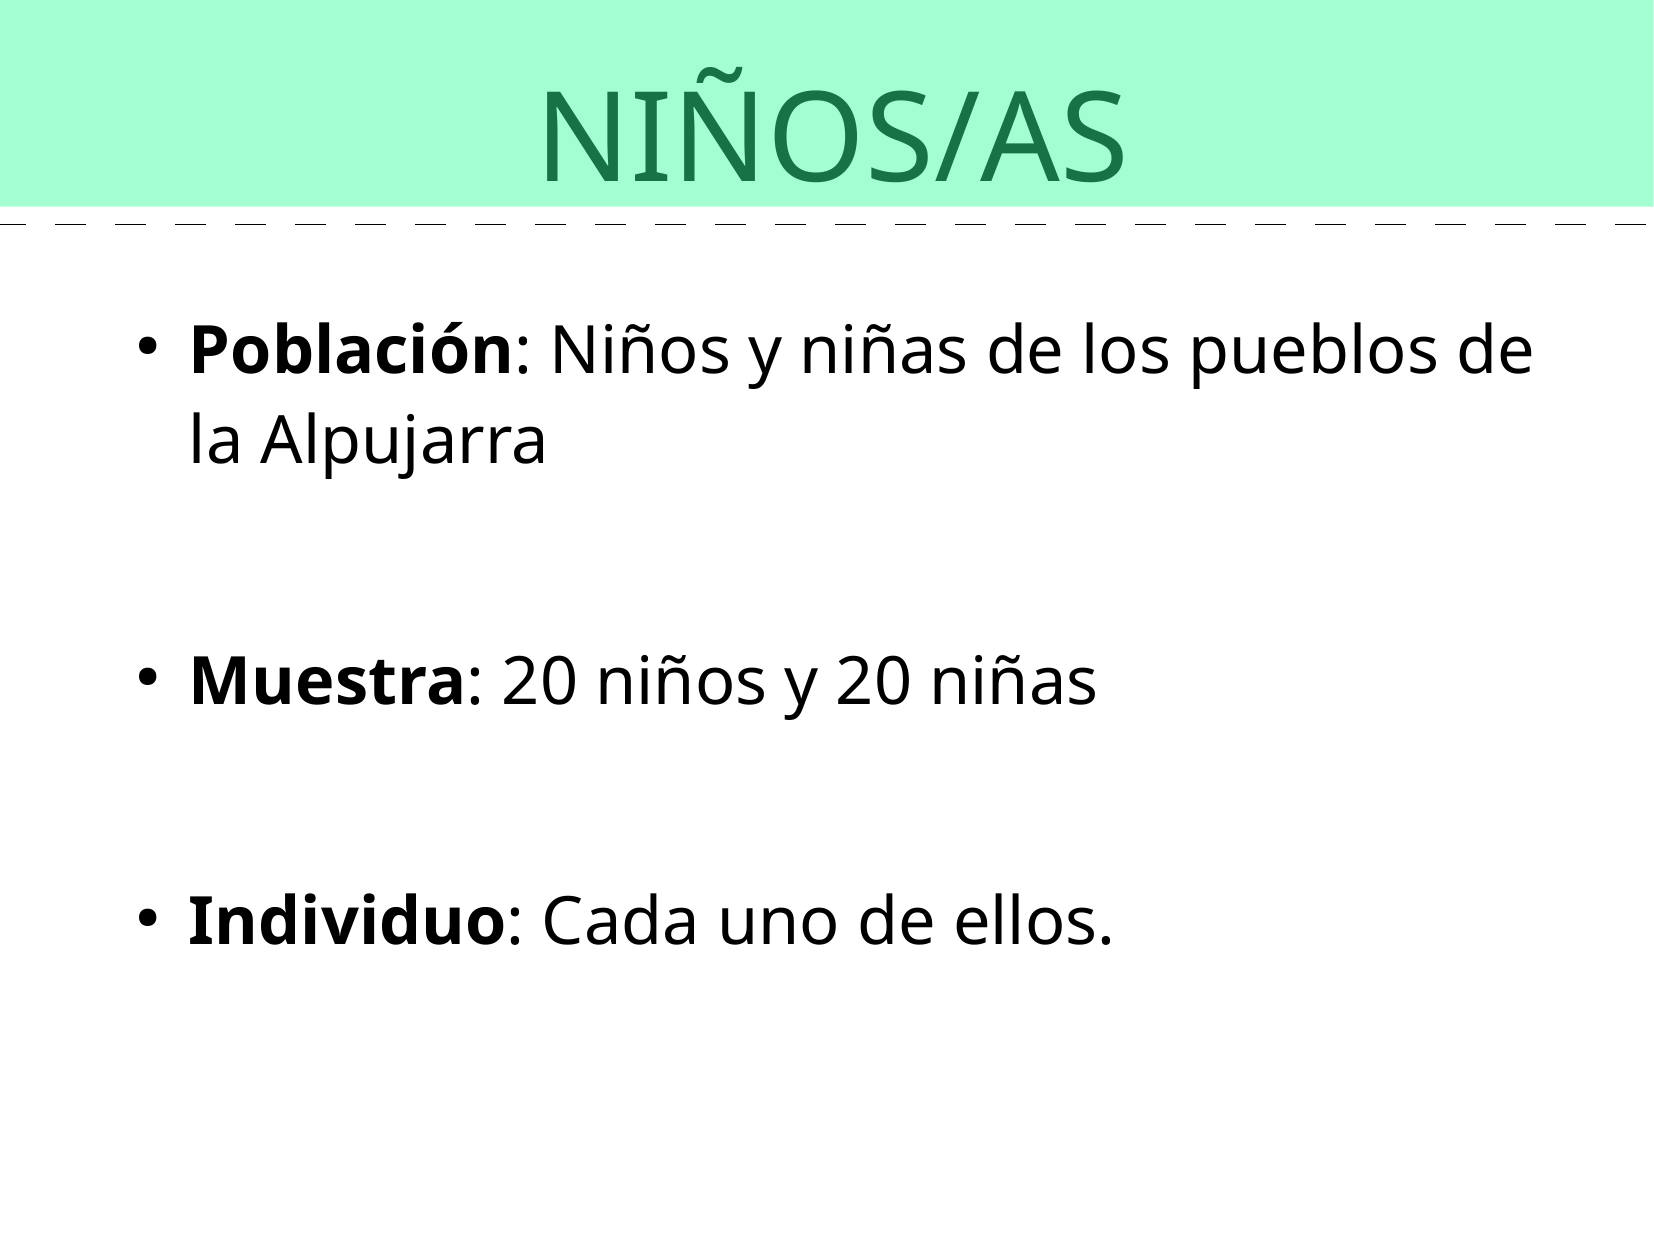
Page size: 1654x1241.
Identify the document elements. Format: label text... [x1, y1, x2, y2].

title NIÑOS/AS [88, 207, 1577, 237]
list Población: Niños y niñas de los pueblos de la Alpujarra Muestra: 20 niños y 20 niñas Individuo: Cada uno de ellos. [118, 301, 1607, 1123]
text_box [0, 0, 1654, 207]
